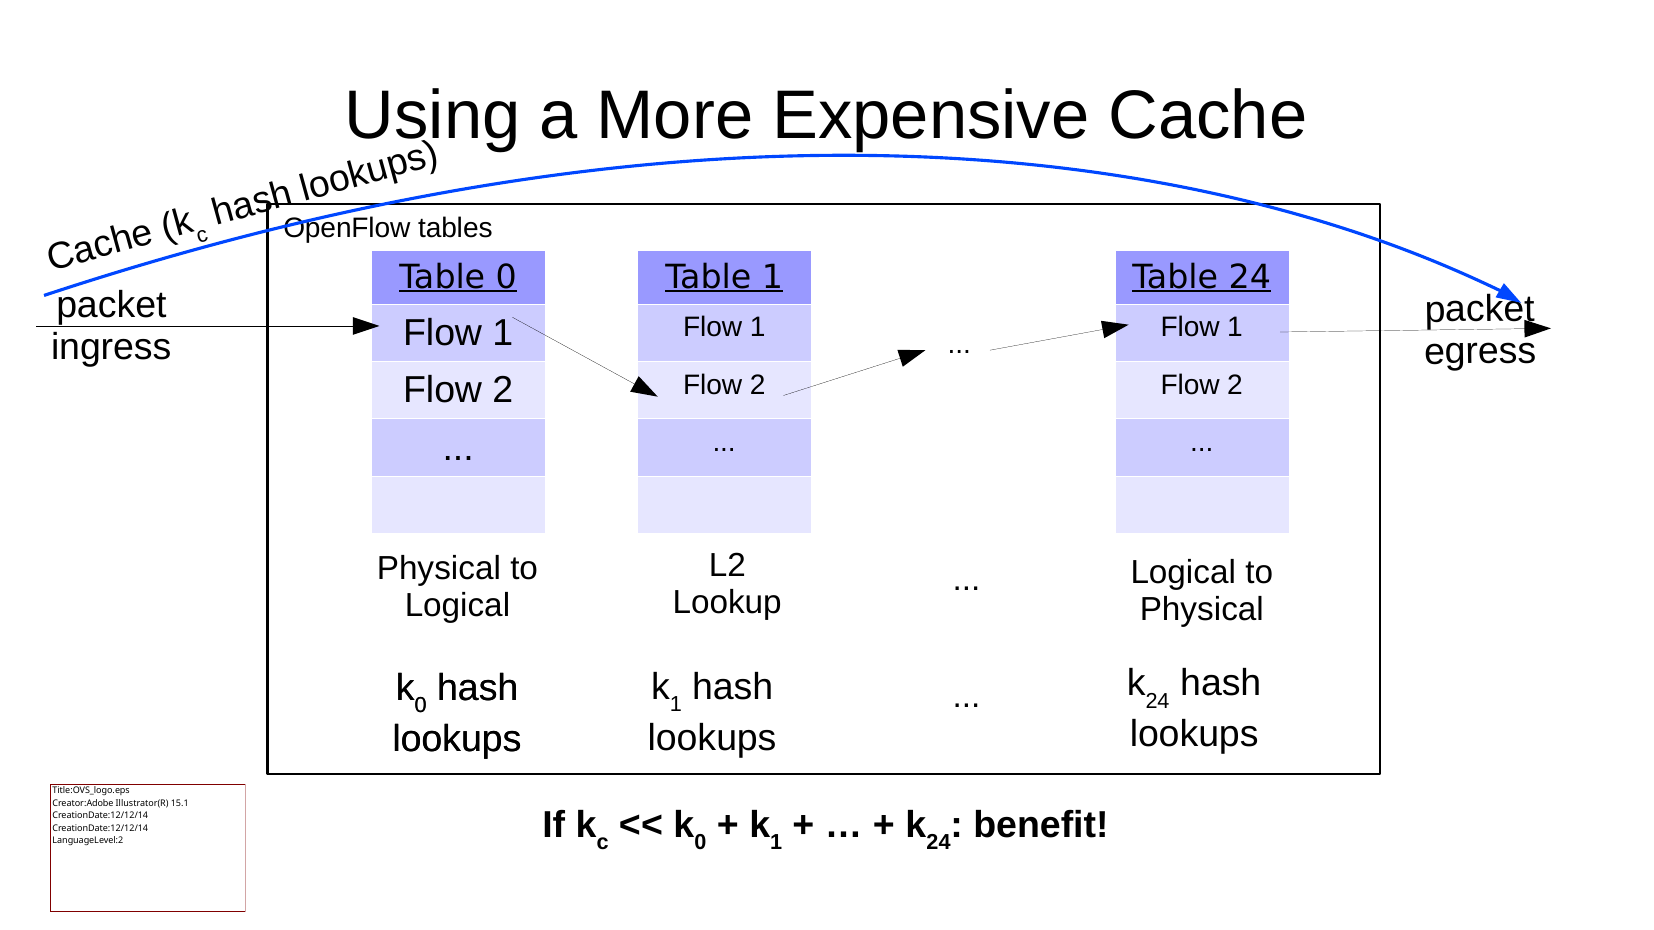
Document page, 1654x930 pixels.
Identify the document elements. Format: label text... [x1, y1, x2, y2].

text_box ... [878, 553, 1055, 605]
table_cell Flow 2 [638, 362, 811, 418]
text_box Logical to Physical [1105, 545, 1299, 672]
text_box OpenFlow tables [1265, 203, 1381, 238]
table_cell [1116, 477, 1289, 533]
table_cell [638, 477, 811, 533]
table_header Table 24 [1116, 251, 1289, 304]
text_box ... [878, 670, 1055, 723]
text_box k24 hash lookups [1107, 654, 1281, 795]
table_header Table 1 [638, 251, 811, 304]
title Using a More Expensive Cache [482, 157, 1199, 193]
text_box Physical to Logical [361, 541, 554, 668]
text_box If kc << k0 + k1 + … + k24: benefit! [286, 795, 1365, 862]
table_cell ... [1116, 419, 1289, 476]
table_cell Flow 2 [1116, 362, 1289, 418]
title Using a More Expensive Cache [82, 36, 1571, 193]
text_box k0 hash lookups [375, 659, 539, 767]
text_box ... [932, 320, 1002, 368]
text_box Cache (kc hash lookups) [25, 115, 490, 340]
text_box L2 Lookup [639, 539, 816, 629]
text_box OpenFlow tables [267, 203, 1381, 774]
text_box k1 hash lookups [630, 657, 794, 766]
table_cell Flow 1 [1116, 305, 1289, 361]
table_cell Flow 1 [638, 305, 811, 361]
table_cell ... [638, 419, 811, 476]
